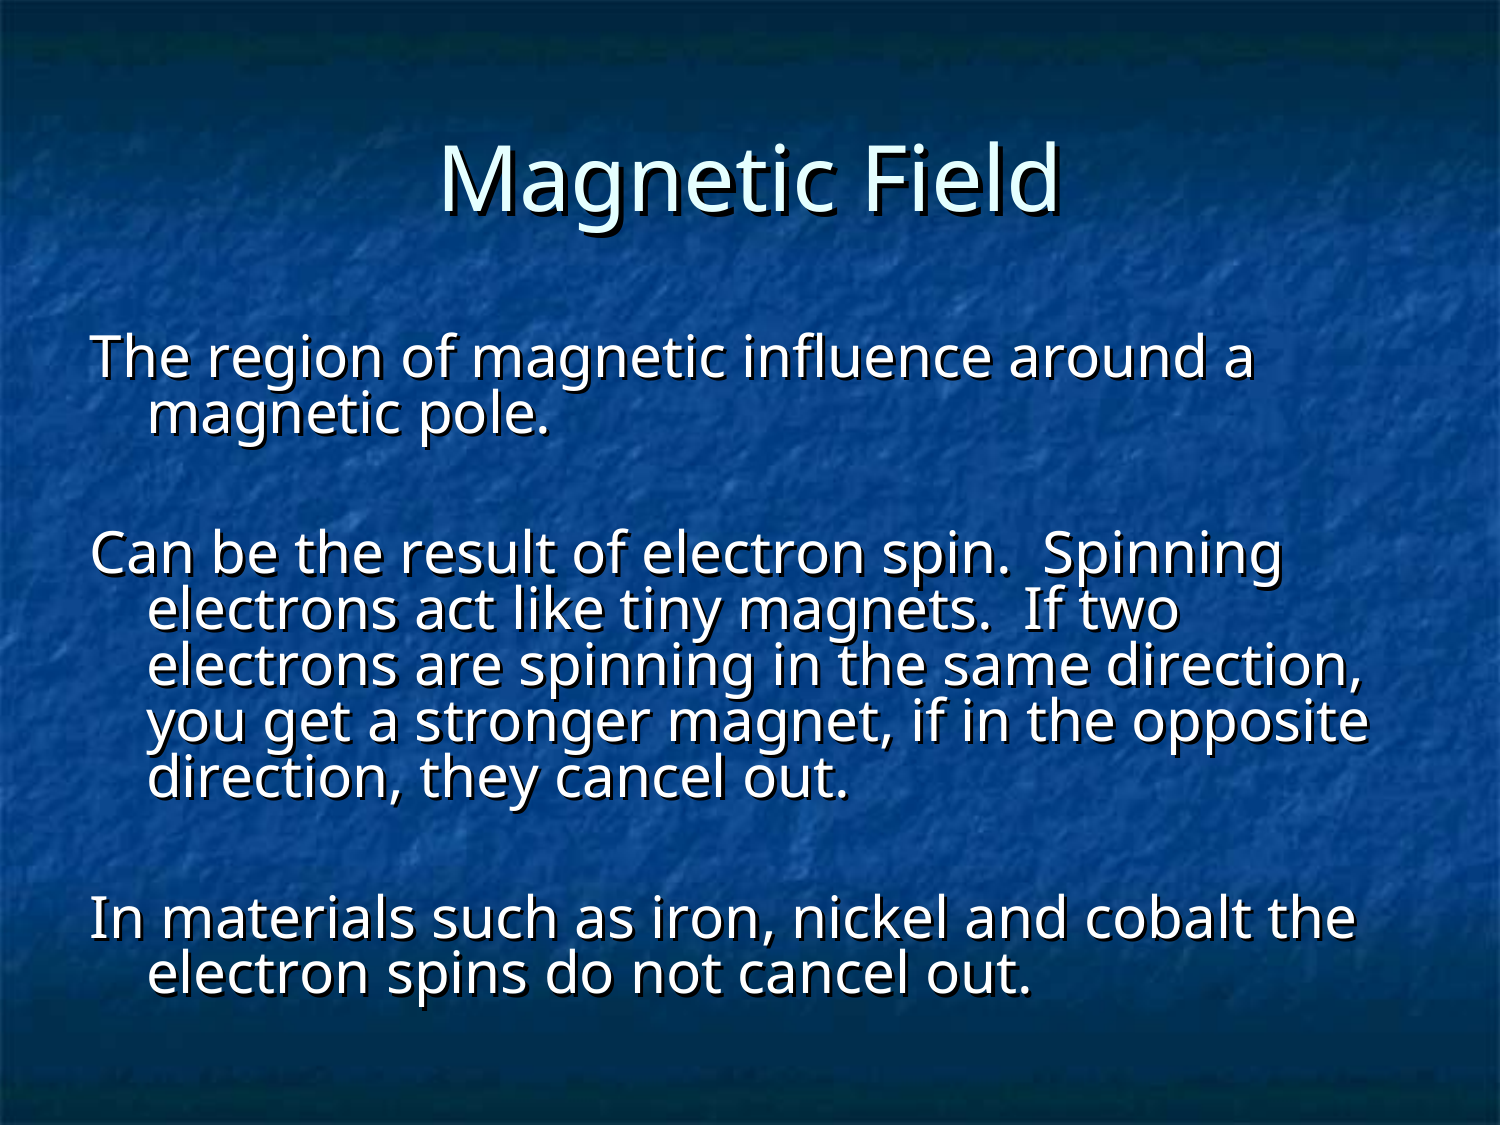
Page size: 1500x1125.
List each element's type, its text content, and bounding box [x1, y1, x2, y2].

list The region of magnetic influence around a magnetic pole. Can be the result of electron spin. Spinning electrons act like tiny magnets. If two electrons are spinning in the same direction, you get a stronger magnet, if in the opposite direction, they cancel out. In materials such as iron, nickel and cobalt the electron spins do not cancel out. [75, 324, 1426, 1038]
picture [0, 0, 1500, 1125]
title Magnetic Field [75, 62, 1426, 288]
